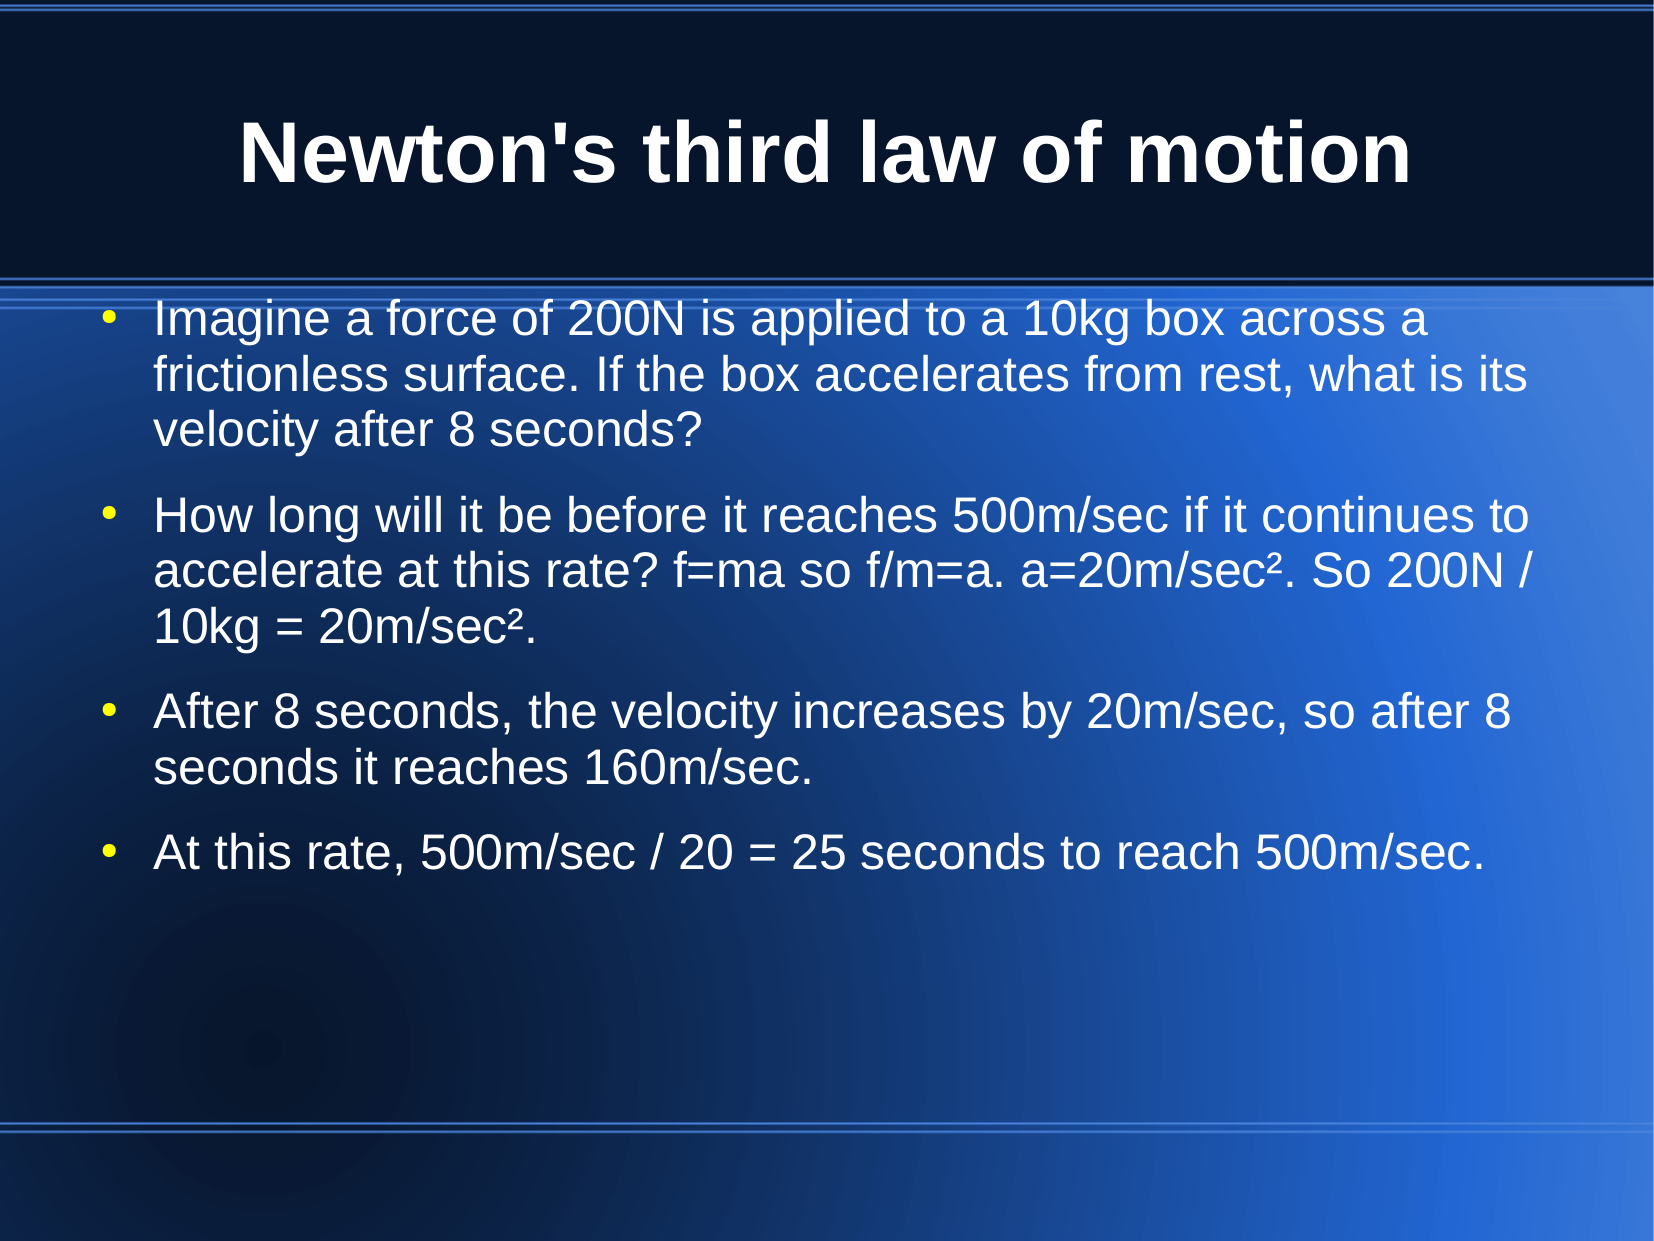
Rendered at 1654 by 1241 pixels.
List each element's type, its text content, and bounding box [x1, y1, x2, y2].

picture [0, 0, 1654, 1241]
title Newton's third law of motion [82, 49, 1571, 257]
list Imagine a force of 200N is applied to a 10kg box across a frictionless surface. If the box accelerates from rest, what is its velocity after 8 seconds? How long will it be before it reaches 500m/sec if it continues to accelerate at this rate? f=ma so f/m=a. a=20m/sec². So 200N / 10kg = 20m/sec². After 8 seconds, the velocity increases by 20m/sec, so after 8 seconds it reaches 160m/sec. At this rate, 500m/sec / 20 = 25 seconds to reach 500m/sec. [82, 290, 1571, 1109]
